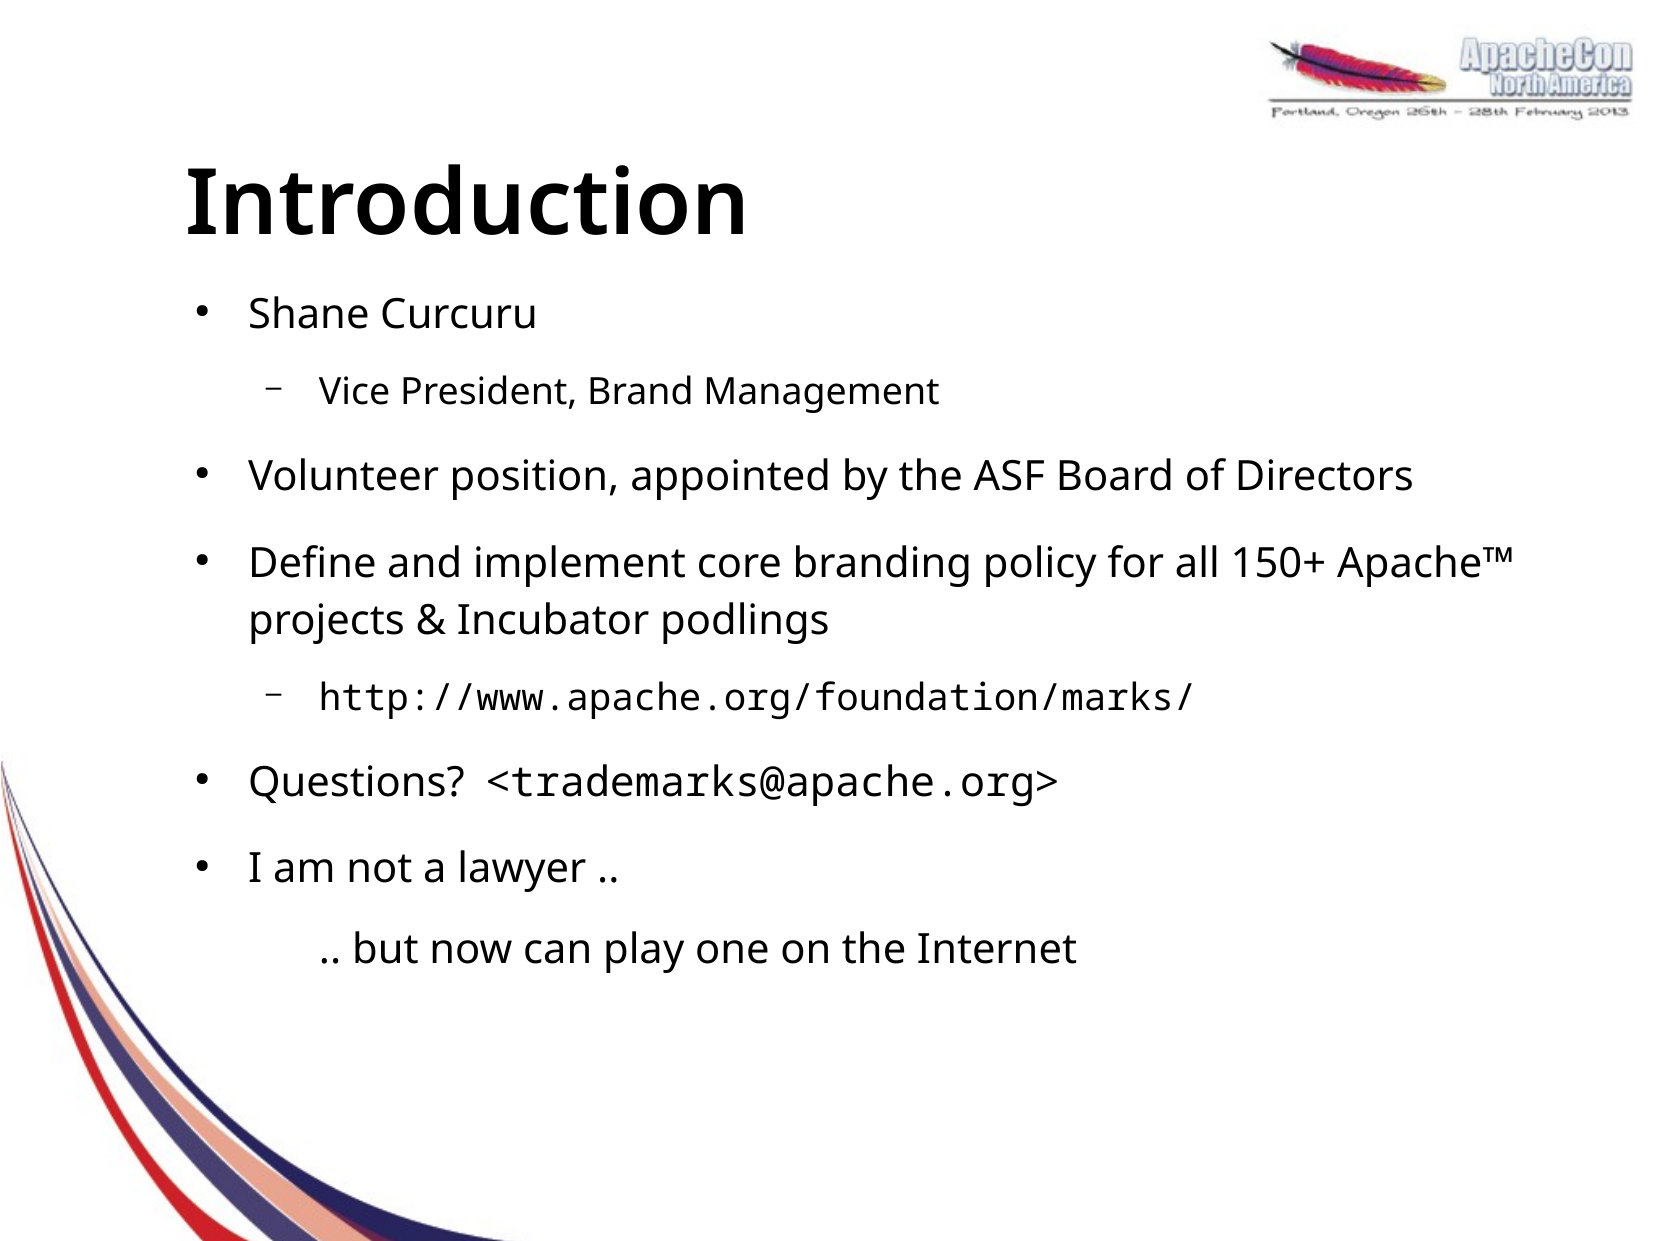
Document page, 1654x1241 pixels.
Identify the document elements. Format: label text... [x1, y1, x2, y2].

list Shane Curcuru Vice President, Brand Management Volunteer position, appointed by the ASF Board of Directors Define and implement core branding policy for all 150+ Apache™ projects & Incubator podlings http://www.apache.org/foundation/marks/ Questions? <trademarks@apache.org> I am not a lawyer .. .. but now can play one on the Internet [177, 283, 1536, 1004]
title Introduction [177, 134, 1536, 262]
picture [0, 0, 1654, 1241]
